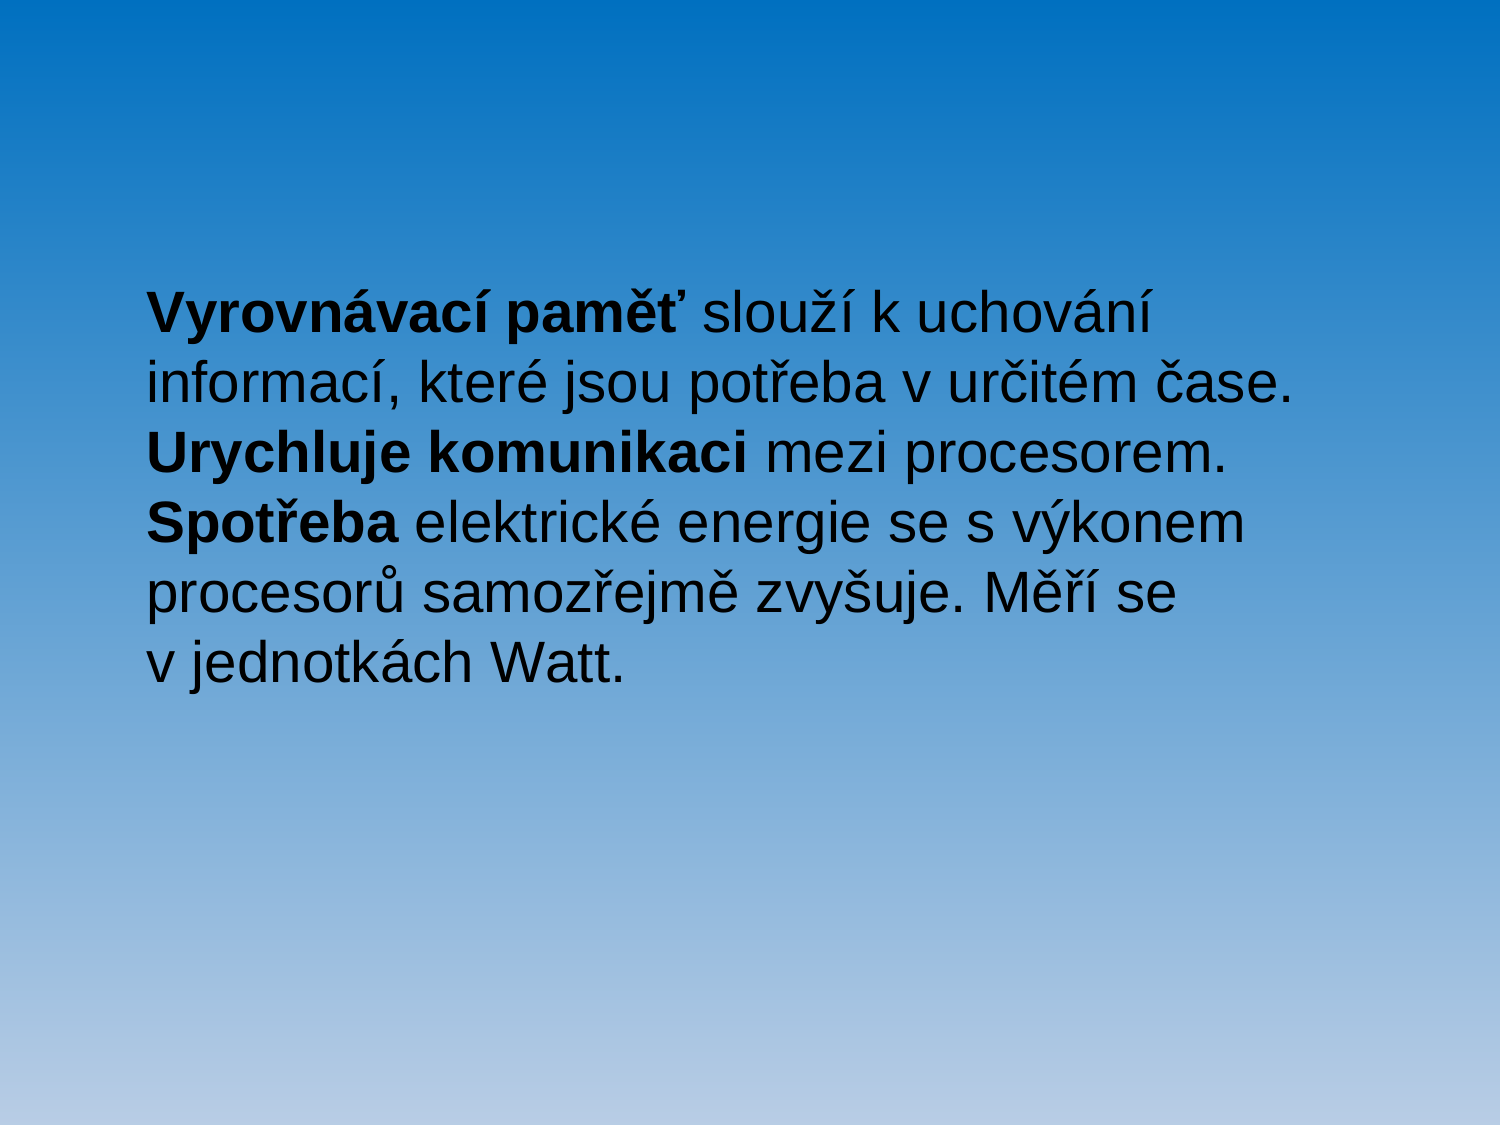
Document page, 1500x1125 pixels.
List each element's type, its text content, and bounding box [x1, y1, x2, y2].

list Vyrovnávací paměť slouží k uchování informací, které jsou potřeba v určitém čase. Urychluje komunikaci mezi procesorem. Spotřeba elektrické energie se s výkonem procesorů samozřejmě zvyšuje. Měří se v jednotkách Watt. [75, 267, 1353, 835]
